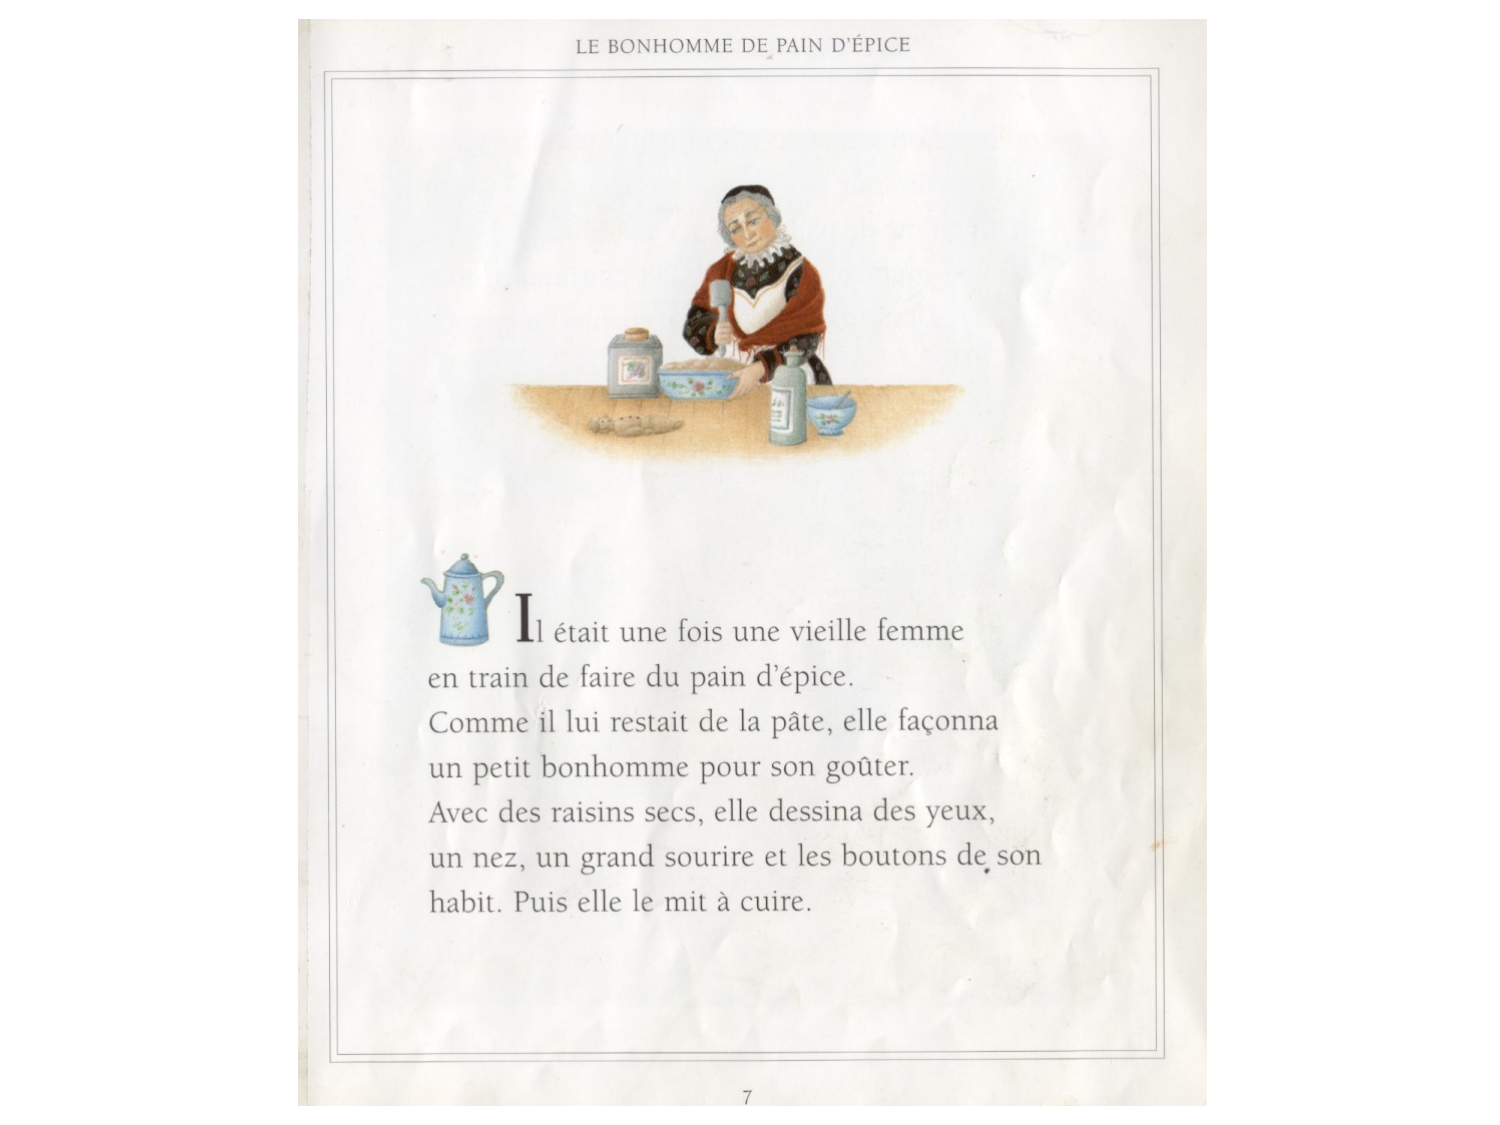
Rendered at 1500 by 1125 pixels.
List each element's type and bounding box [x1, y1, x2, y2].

picture [298, 19, 1207, 1106]
